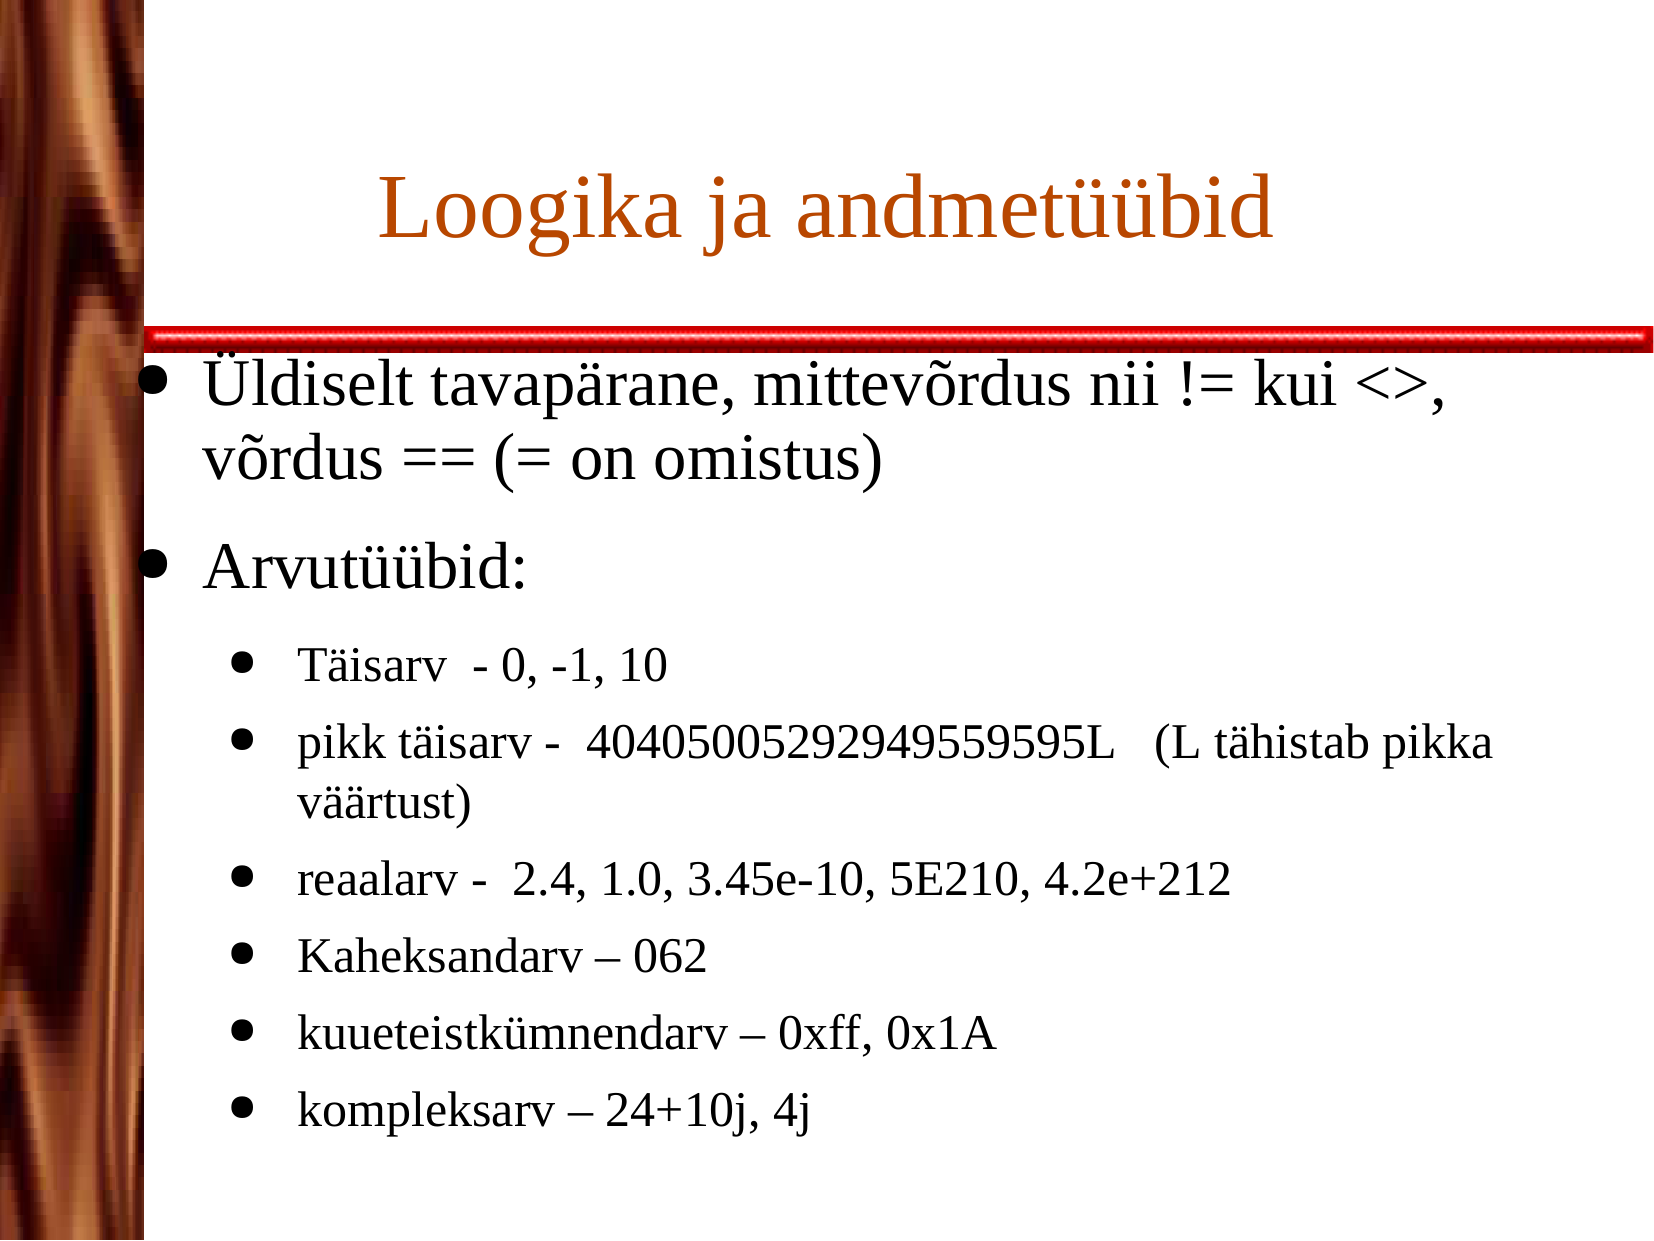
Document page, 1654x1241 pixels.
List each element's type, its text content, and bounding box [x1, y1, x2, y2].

picture [0, 0, 1654, 1240]
title Loogika ja andmetüübid [121, 100, 1533, 312]
list Üldiselt tavapärane, mittevõrdus nii != kui <>, võrdus == (= on omistus) Arvutüübid: Täisarv - 0, -1, 10 pikk täisarv - 40405005292949559595L (L tähistab pikka väärtust) reaalarv - 2.4, 1.0, 3.45e-10, 5E210, 4.2e+212 Kaheksandarv – 062 kuueteistkümnendarv – 0xff, 0x1A kompleksarv – 24+10j, 4j [121, 344, 1533, 1148]
